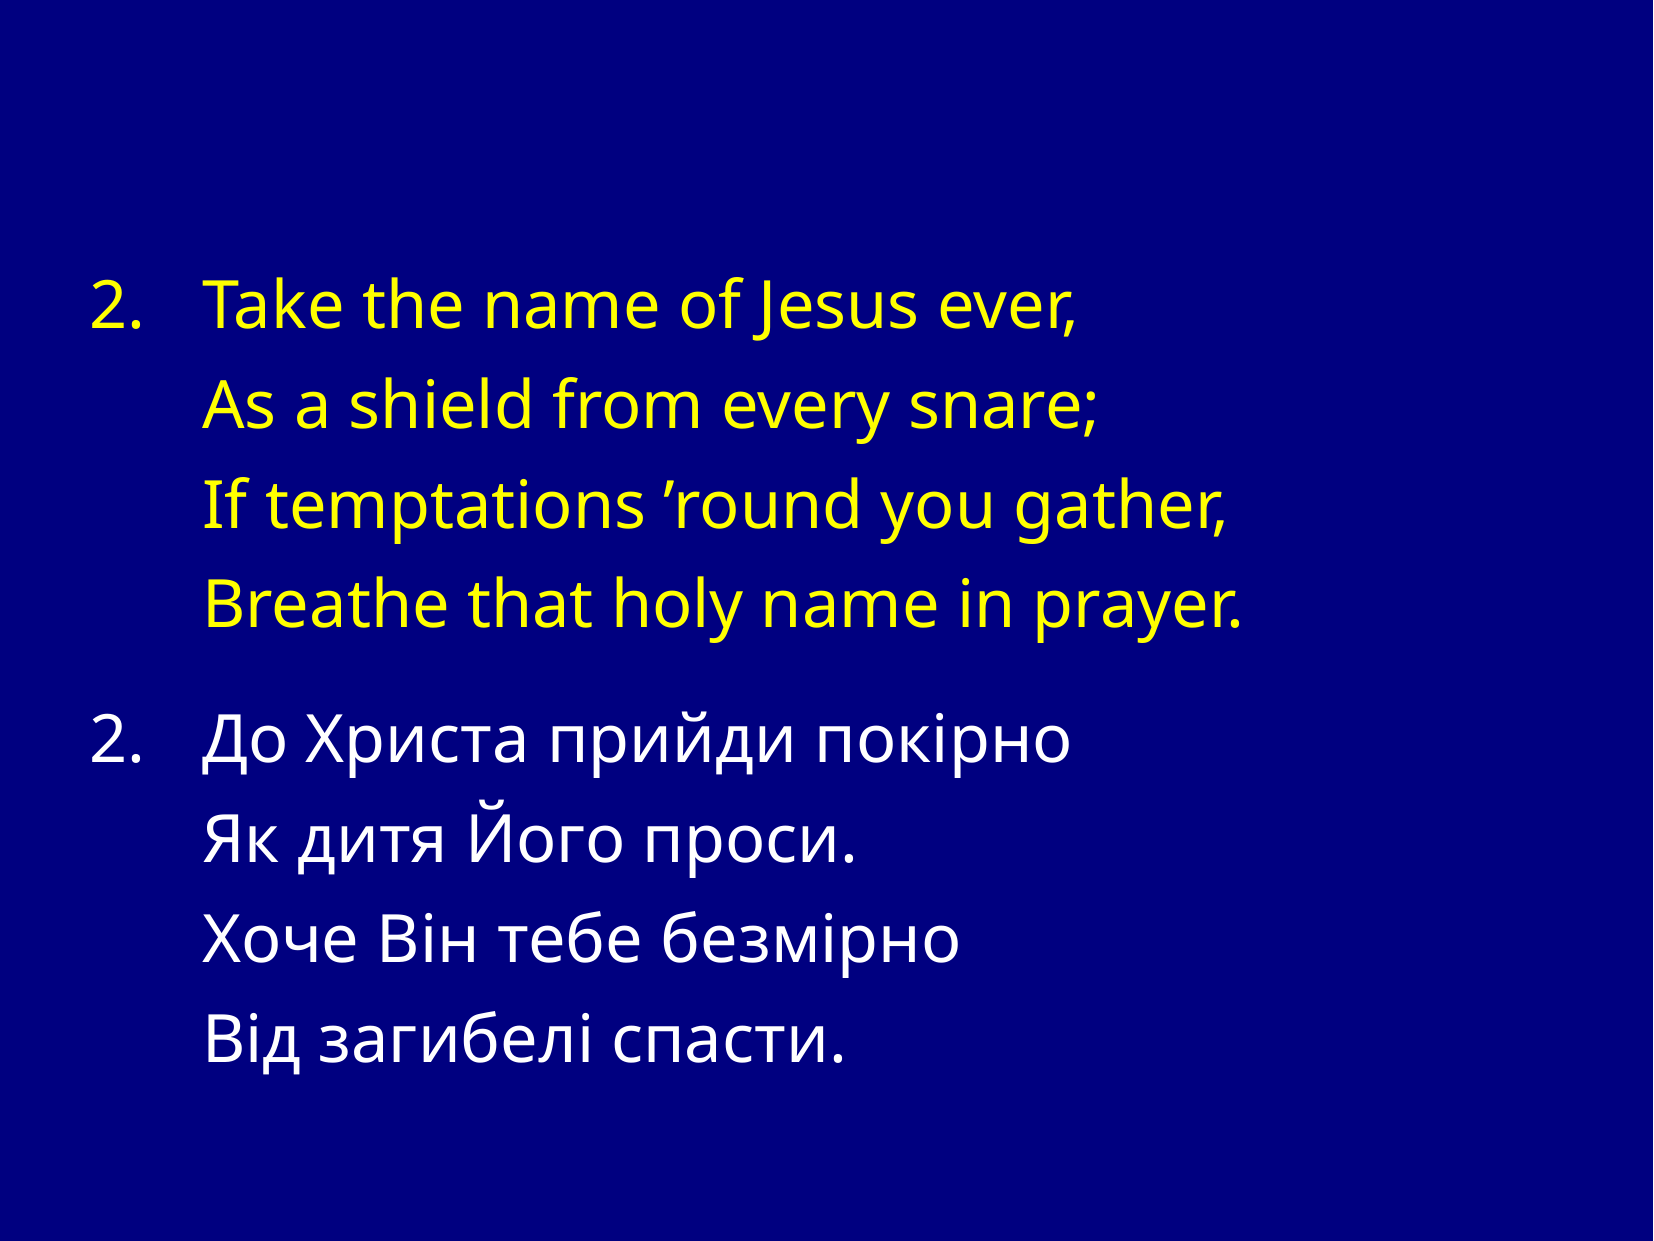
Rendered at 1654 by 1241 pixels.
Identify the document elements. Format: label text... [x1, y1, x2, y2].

text_box 2. До Христа прийди покірно Як дитя Його проси. Хоче Він тебе безмірно Від загибелі спасти. [75, 675, 1576, 1163]
text_box 2. Take the name of Jesus ever, As a shield from every snare; If temptations ’round you gather, Breathe that holy name in prayer. [75, 150, 1576, 638]
